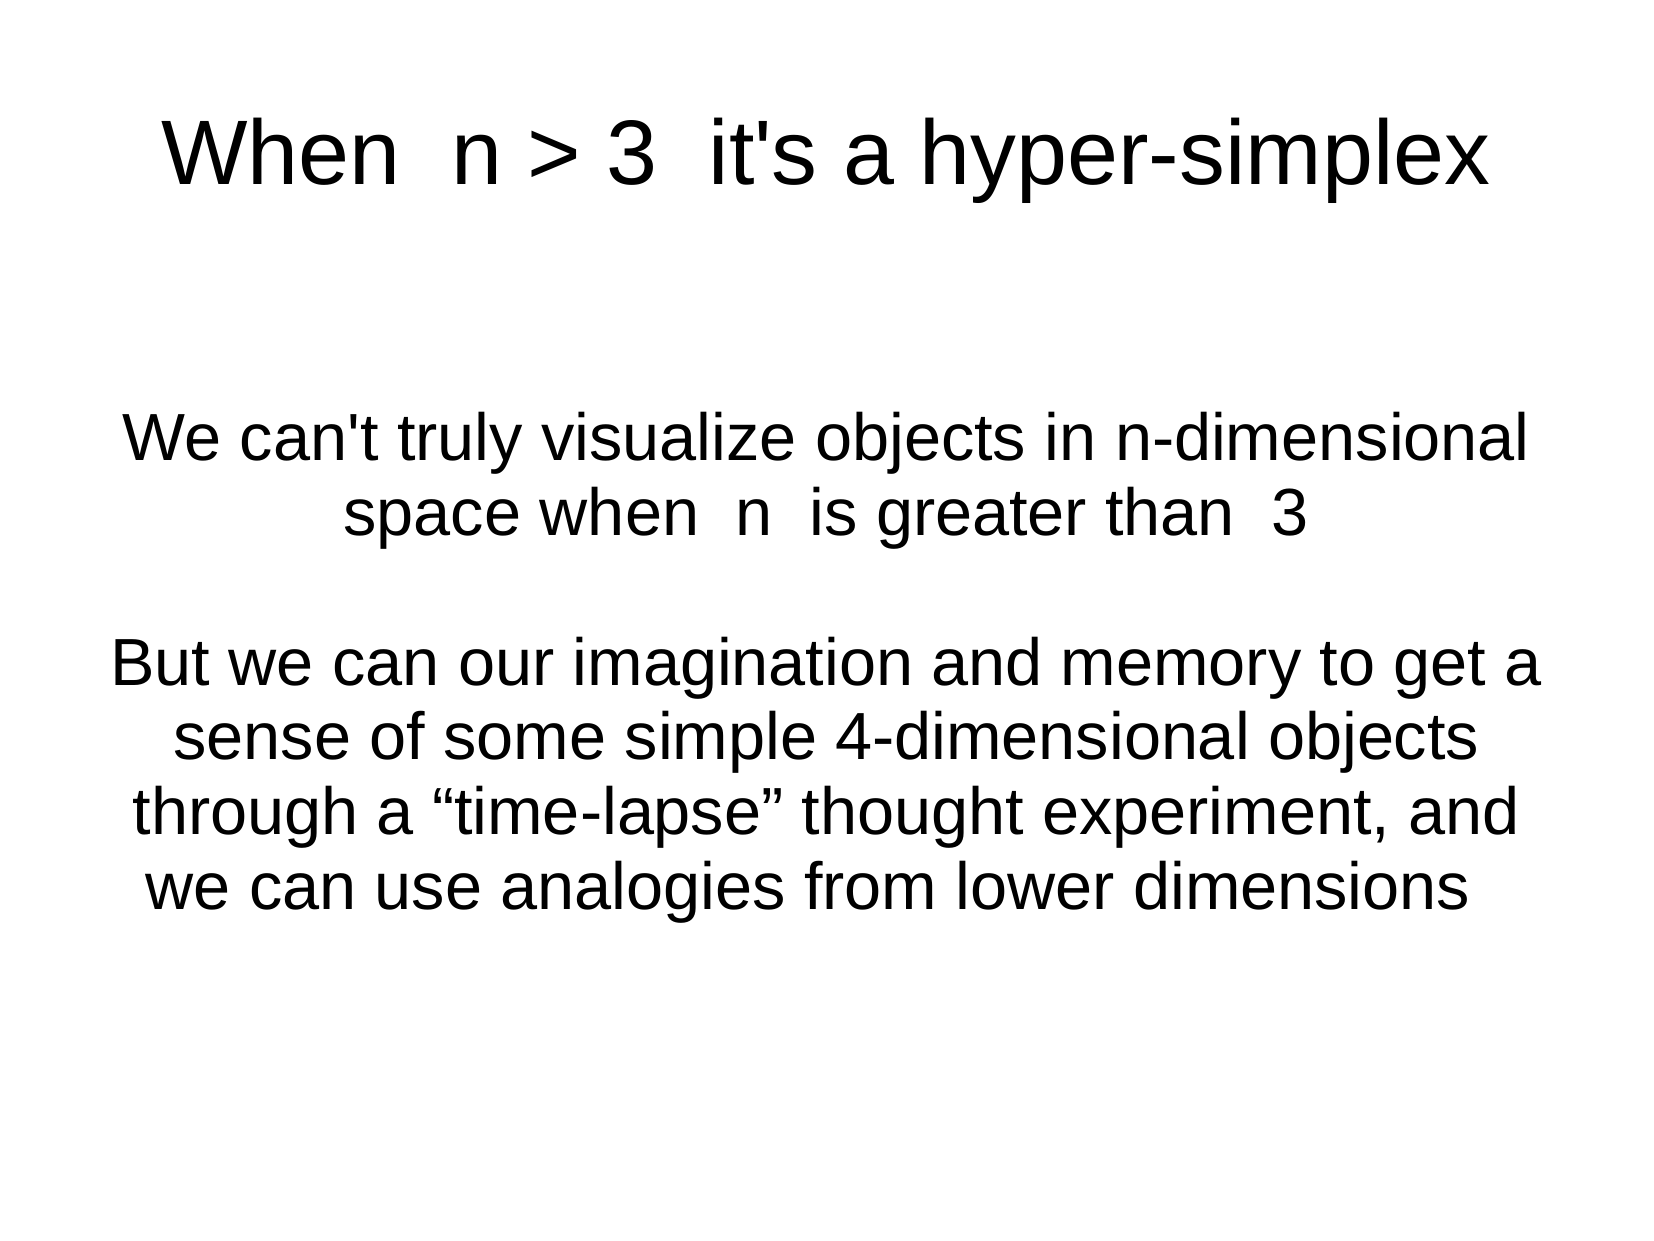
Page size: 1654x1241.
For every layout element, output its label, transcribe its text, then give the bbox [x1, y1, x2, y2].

title When n > 3 it's a hyper-simplex [82, 49, 1571, 257]
subtitle We can't truly visualize objects in n-dimensional space when n is greater than 3 But we can our imagination and memory to get a sense of some simple 4-dimensional objects through a “time-lapse” thought experiment, and we can use analogies from lower dimensions [82, 297, 1571, 1102]
